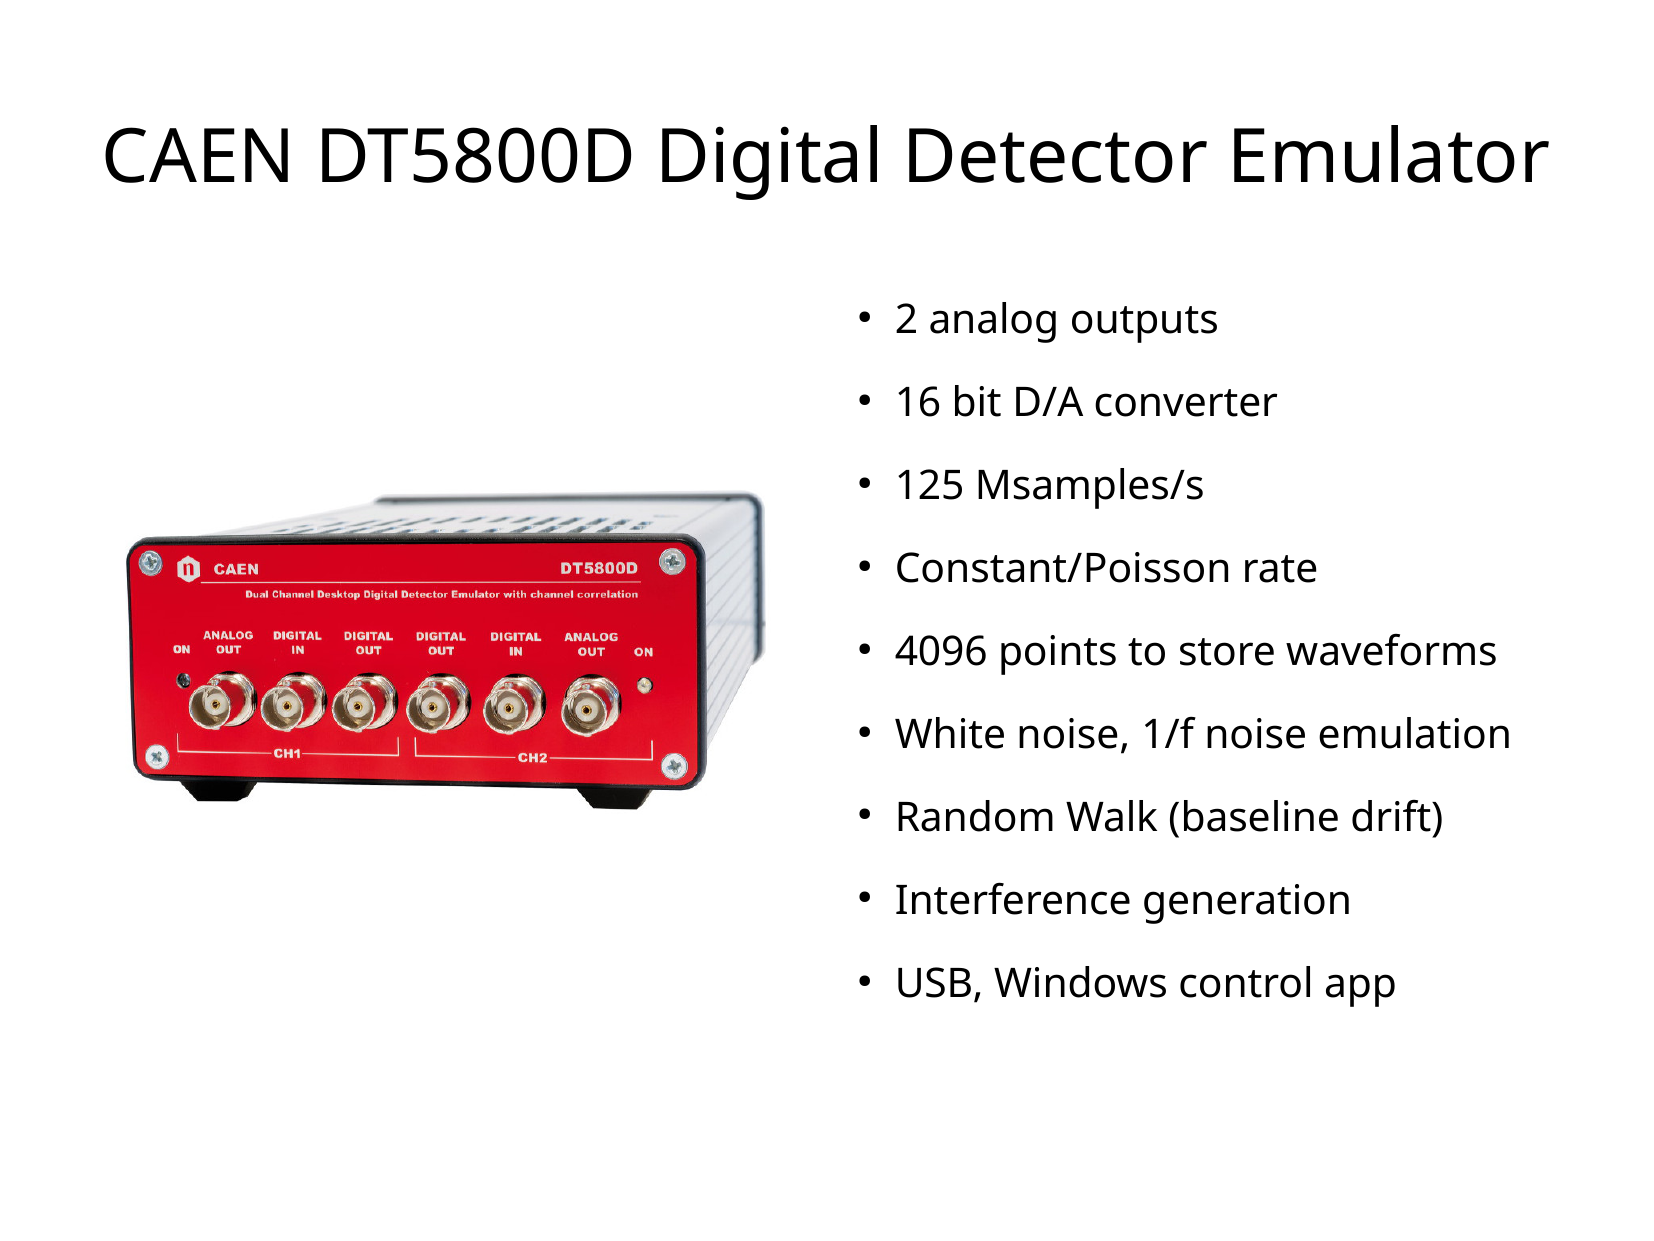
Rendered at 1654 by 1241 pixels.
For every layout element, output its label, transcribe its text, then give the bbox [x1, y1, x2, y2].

title CAEN DT5800D Digital Detector Emulator [82, 49, 1571, 257]
list 2 analog outputs 16 bit D/A converter 125 Msamples/s Constant/Poisson rate 4096 points to store waveforms White noise, 1/f noise emulation Random Walk (baseline drift) Interference generation USB, Windows control app [845, 290, 1572, 1010]
picture [86, 290, 806, 1010]
